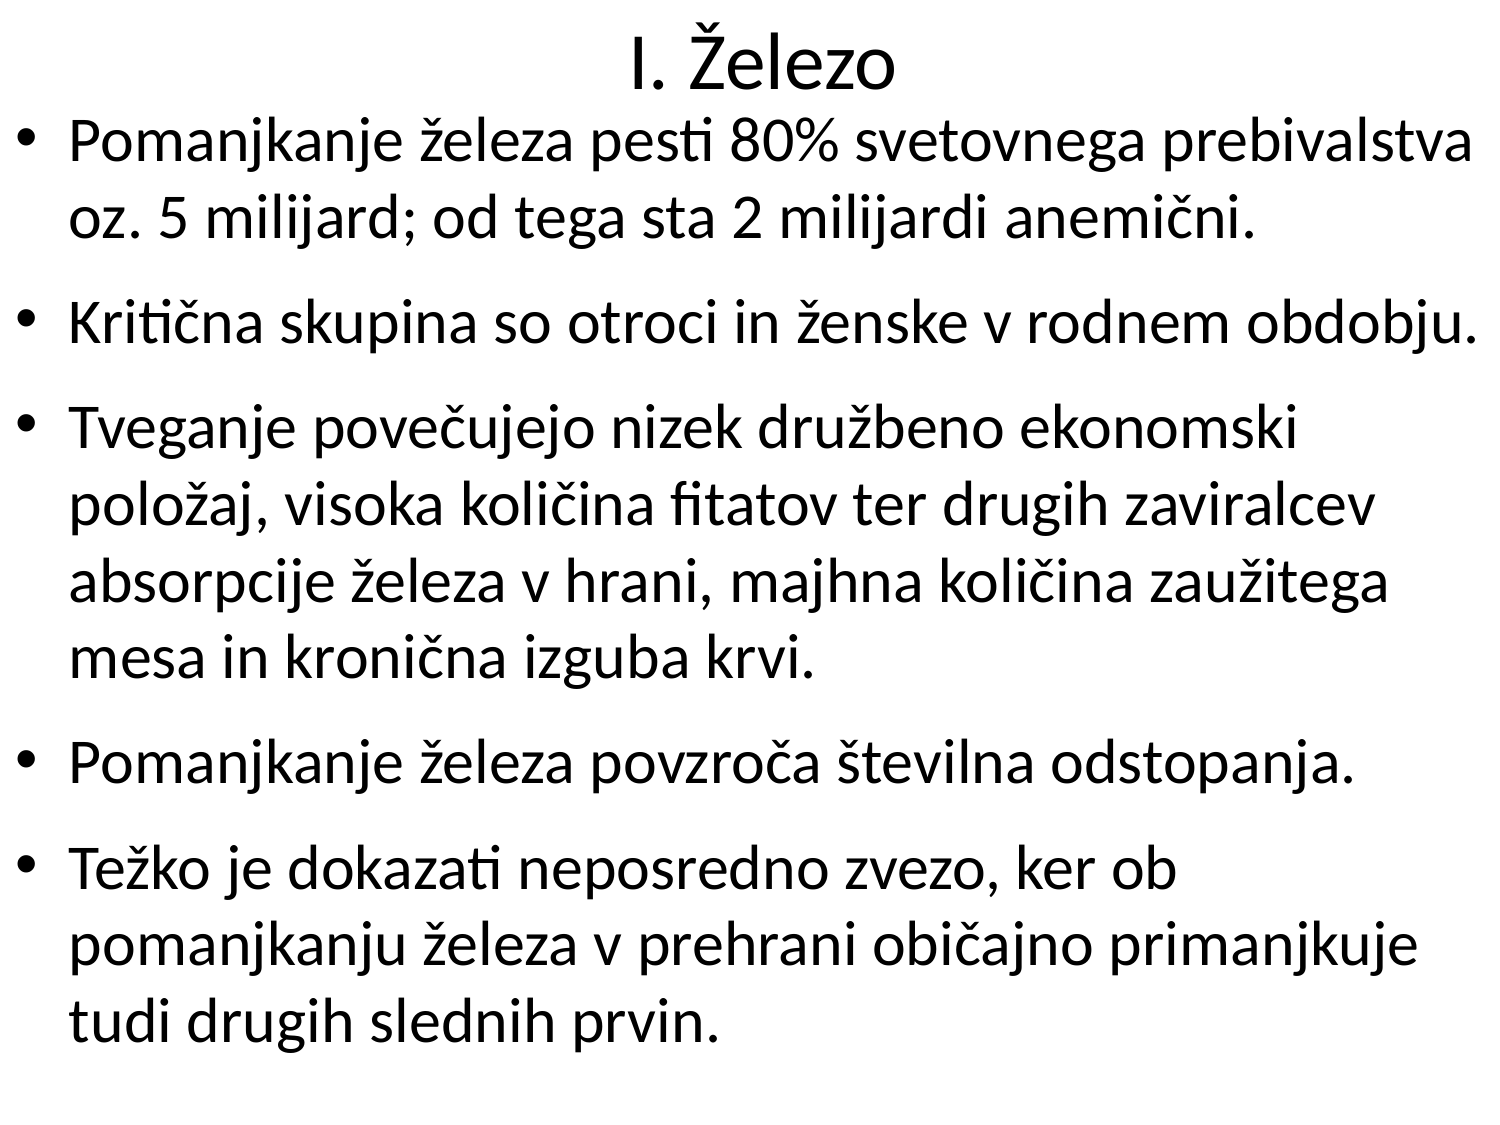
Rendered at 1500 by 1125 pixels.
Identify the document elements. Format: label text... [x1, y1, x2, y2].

list Pomanjkanje železa pesti 80% svetovnega prebivalstva oz. 5 milijard; od tega sta 2 milijardi anemični. Kritična skupina so otroci in ženske v rodnem obdobju. Tveganje povečujejo nizek družbeno ekonomski položaj, visoka količina fitatov ter drugih zaviralcev absorpcije železa v hrani, majhna količina zaužitega mesa in kronična izguba krvi. Pomanjkanje železa povzroča številna odstopanja. Težko je dokazati neposredno zvezo, ker ob pomanjkanju železa v prehrani običajno primanjkuje tudi drugih slednih prvin. [0, 90, 1500, 1125]
title I. Železo [88, 0, 1439, 90]
